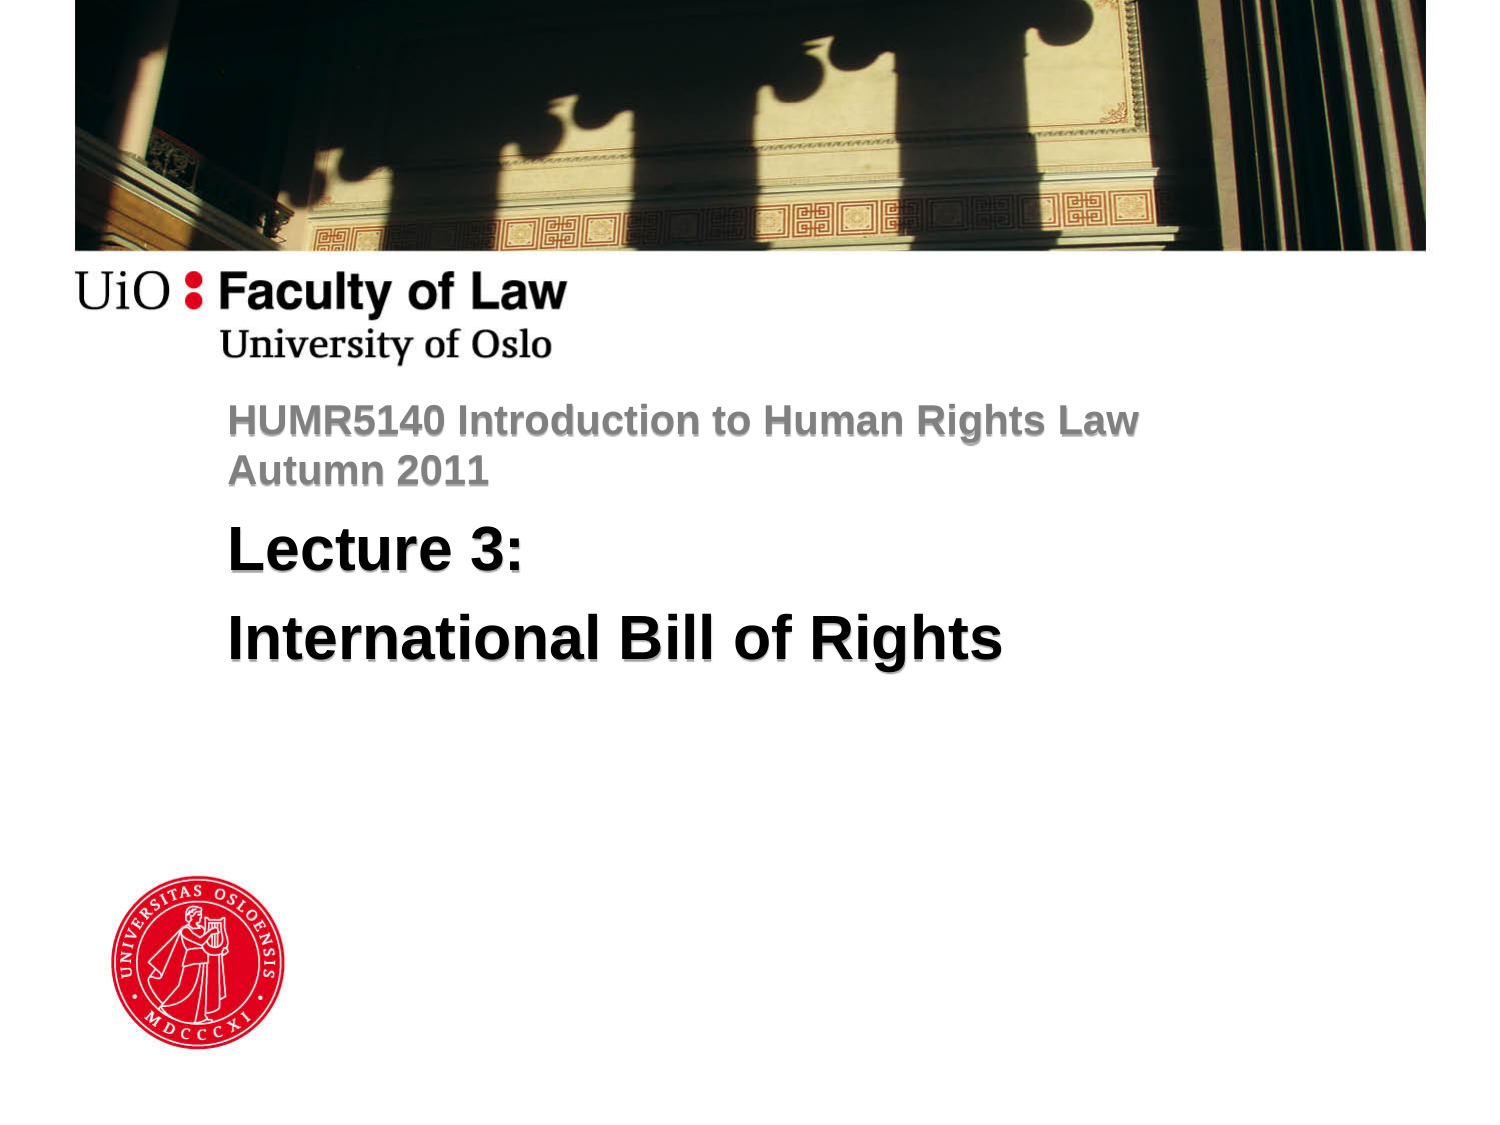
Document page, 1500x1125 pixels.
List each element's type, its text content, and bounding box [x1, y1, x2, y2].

subtitle Lecture 3: International Bill of Rights [212, 500, 1413, 788]
title HUMR5140 Introduction to Human Rights Law Autumn 2011 [212, 312, 1351, 500]
